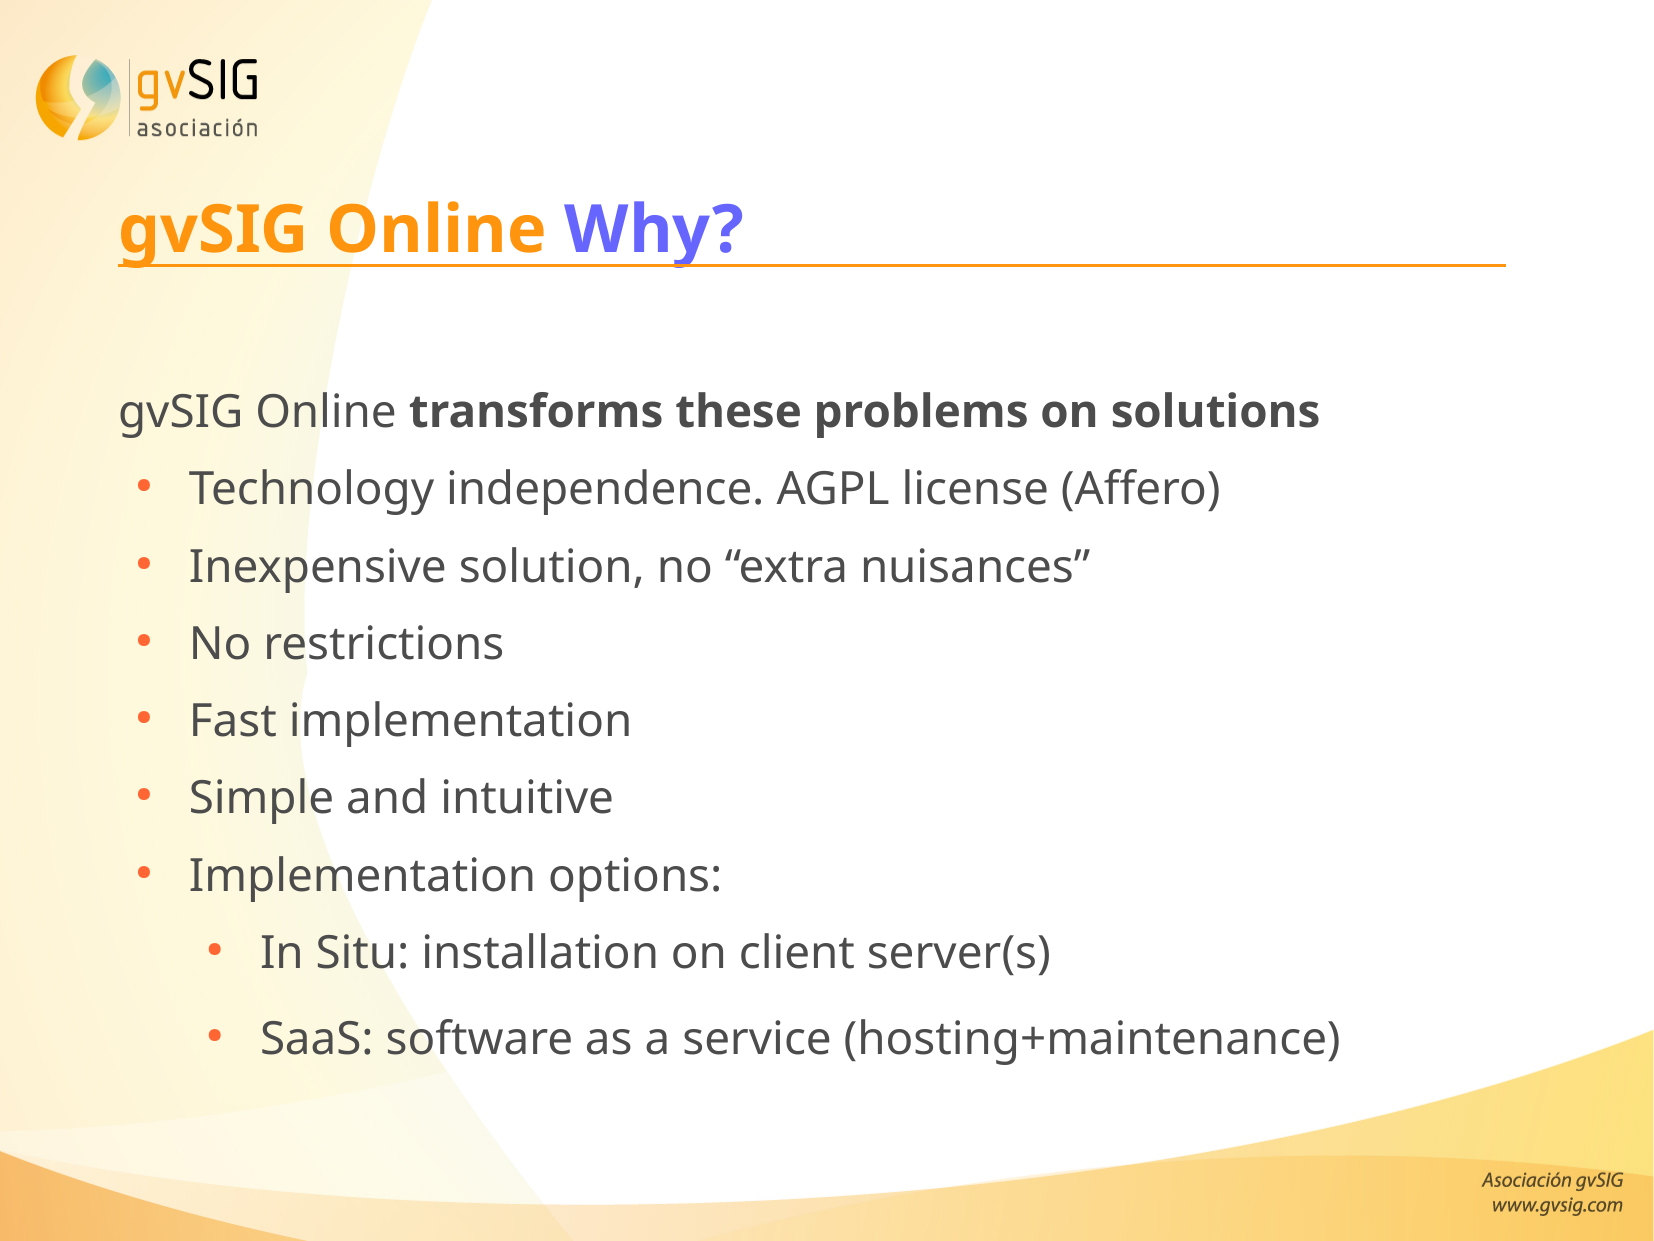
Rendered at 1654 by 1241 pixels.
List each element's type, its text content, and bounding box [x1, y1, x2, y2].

title gvSIG Online Why? [118, 177, 1607, 276]
list gvSIG Online transforms these problems on solutions Technology independence. AGPL license (Affero) Inexpensive solution, no “extra nuisances” No restrictions Fast implementation Simple and intuitive Implementation options: In Situ: installation on client server(s) SaaS: software as a service (hosting+maintenance) [118, 301, 1565, 1032]
picture [0, 0, 1654, 1241]
